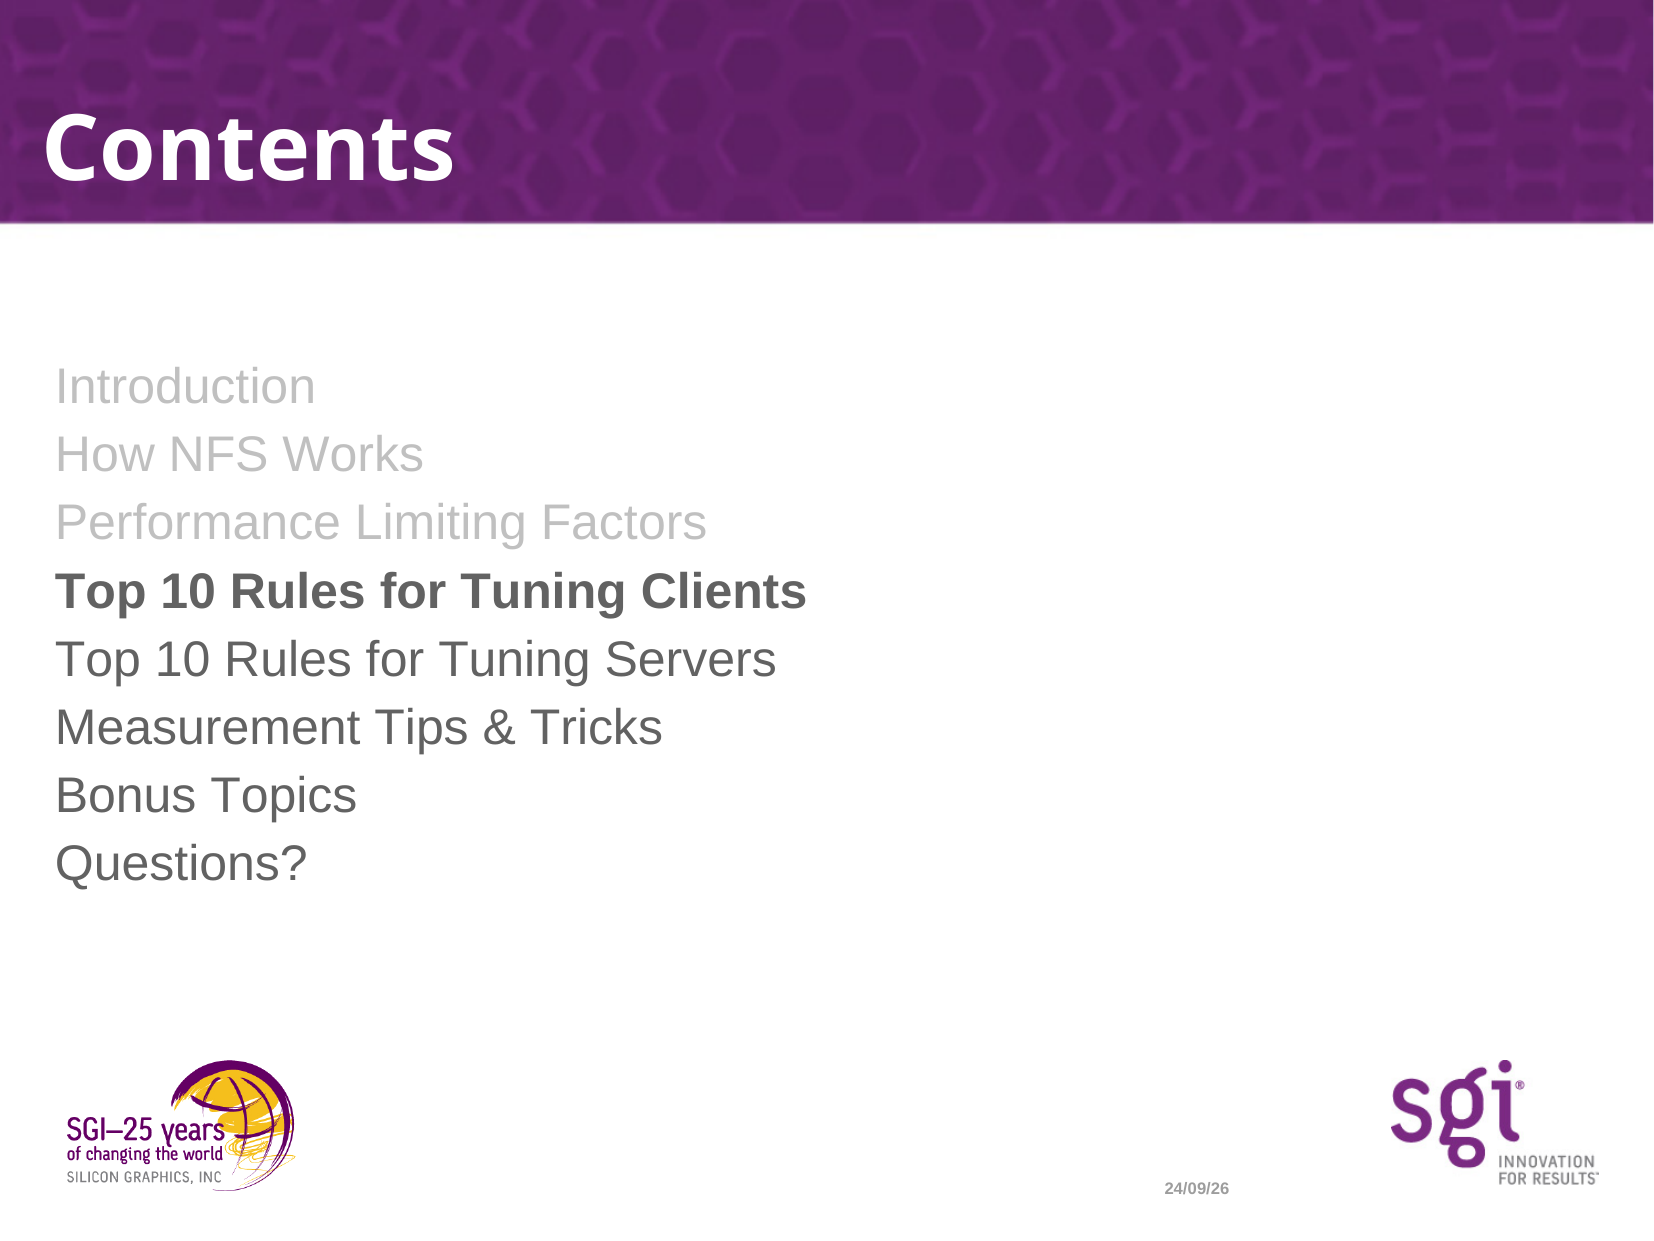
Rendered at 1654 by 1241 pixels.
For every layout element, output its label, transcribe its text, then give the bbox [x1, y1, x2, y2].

picture [0, 0, 1654, 1194]
list Introduction How NFS Works Performance Limiting Factors Top 10 Rules for Tuning Clients Top 10 Rules for Tuning Servers Measurement Tips & Tricks Bonus Topics Questions? [55, 358, 1461, 945]
title Contents [41, 48, 1447, 241]
